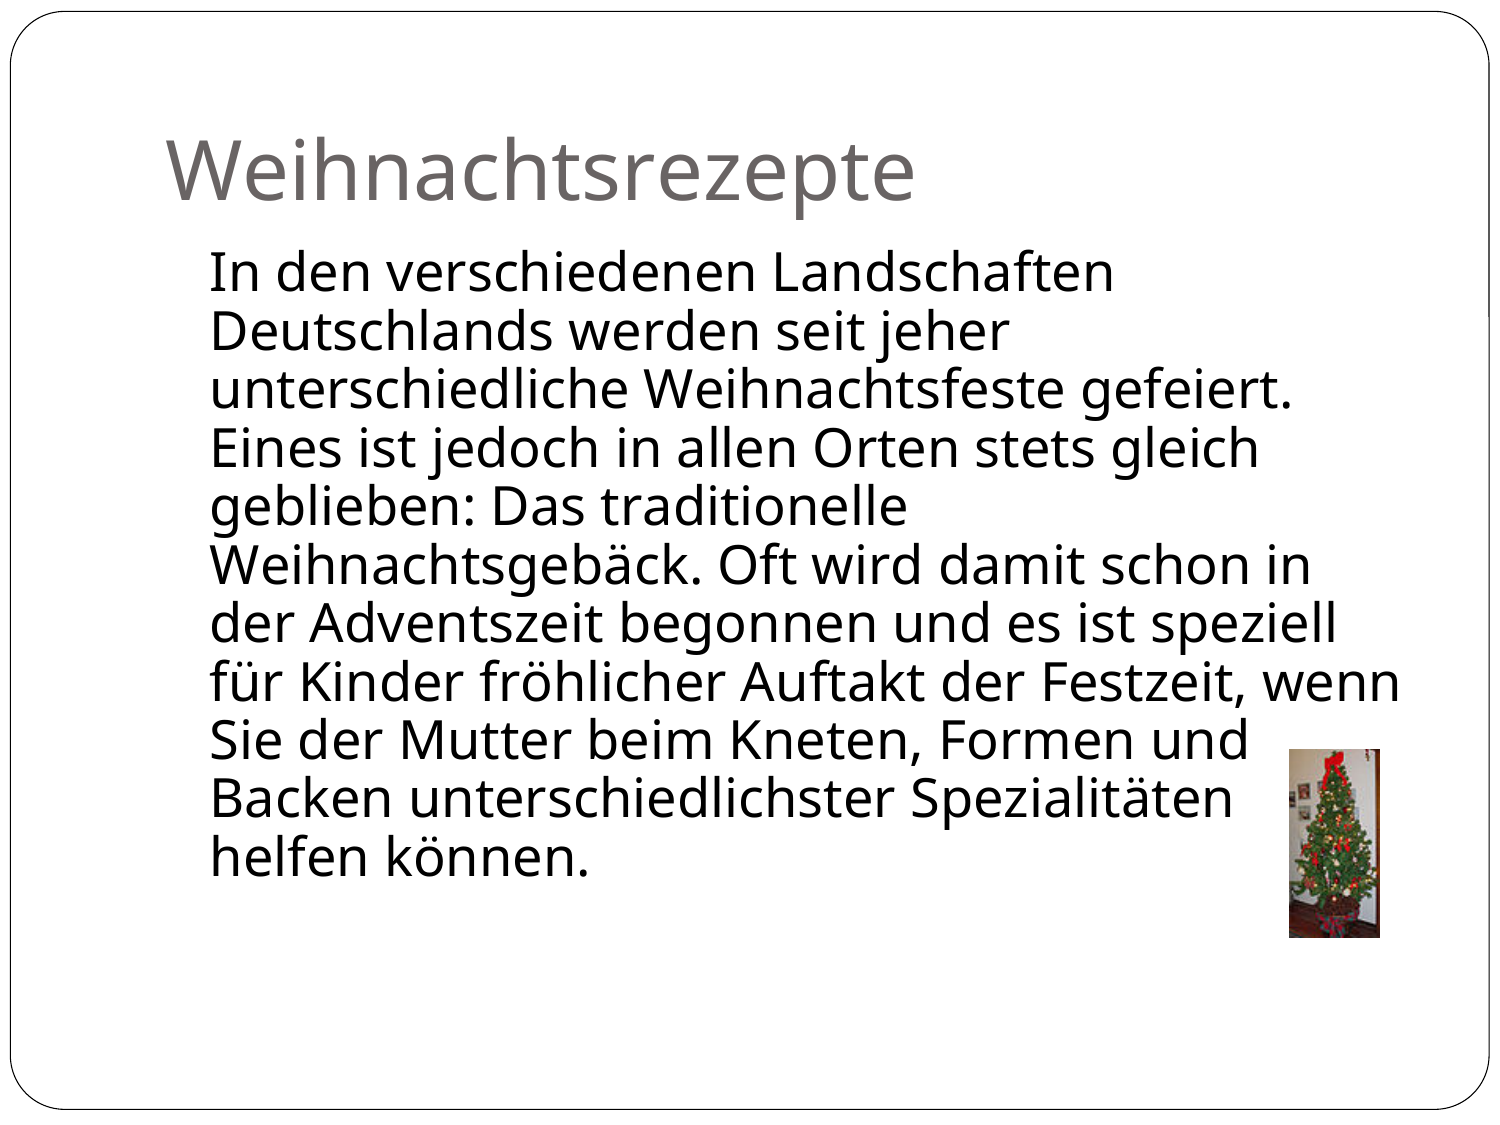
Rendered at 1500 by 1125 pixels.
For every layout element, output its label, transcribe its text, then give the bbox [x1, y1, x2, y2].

title Weihnachtsrezepte [150, 44, 1426, 233]
picture [1289, 749, 1380, 938]
list In den verschiedenen Landschaften Deutschlands werden seit jeher unterschiedliche Weihnachtsfeste gefeiert. Eines ist jedoch in allen Orten stets gleich geblieben: Das traditionelle Weihnachtsgebäck. Oft wird damit schon in der Adventszeit begonnen und es ist speziell für Kinder fröhlicher Auftakt der Festzeit, wenn Sie der Mutter beim Kneten, Formen und Backen unterschiedlichster Spezialitäten helfen können. [150, 237, 1426, 988]
